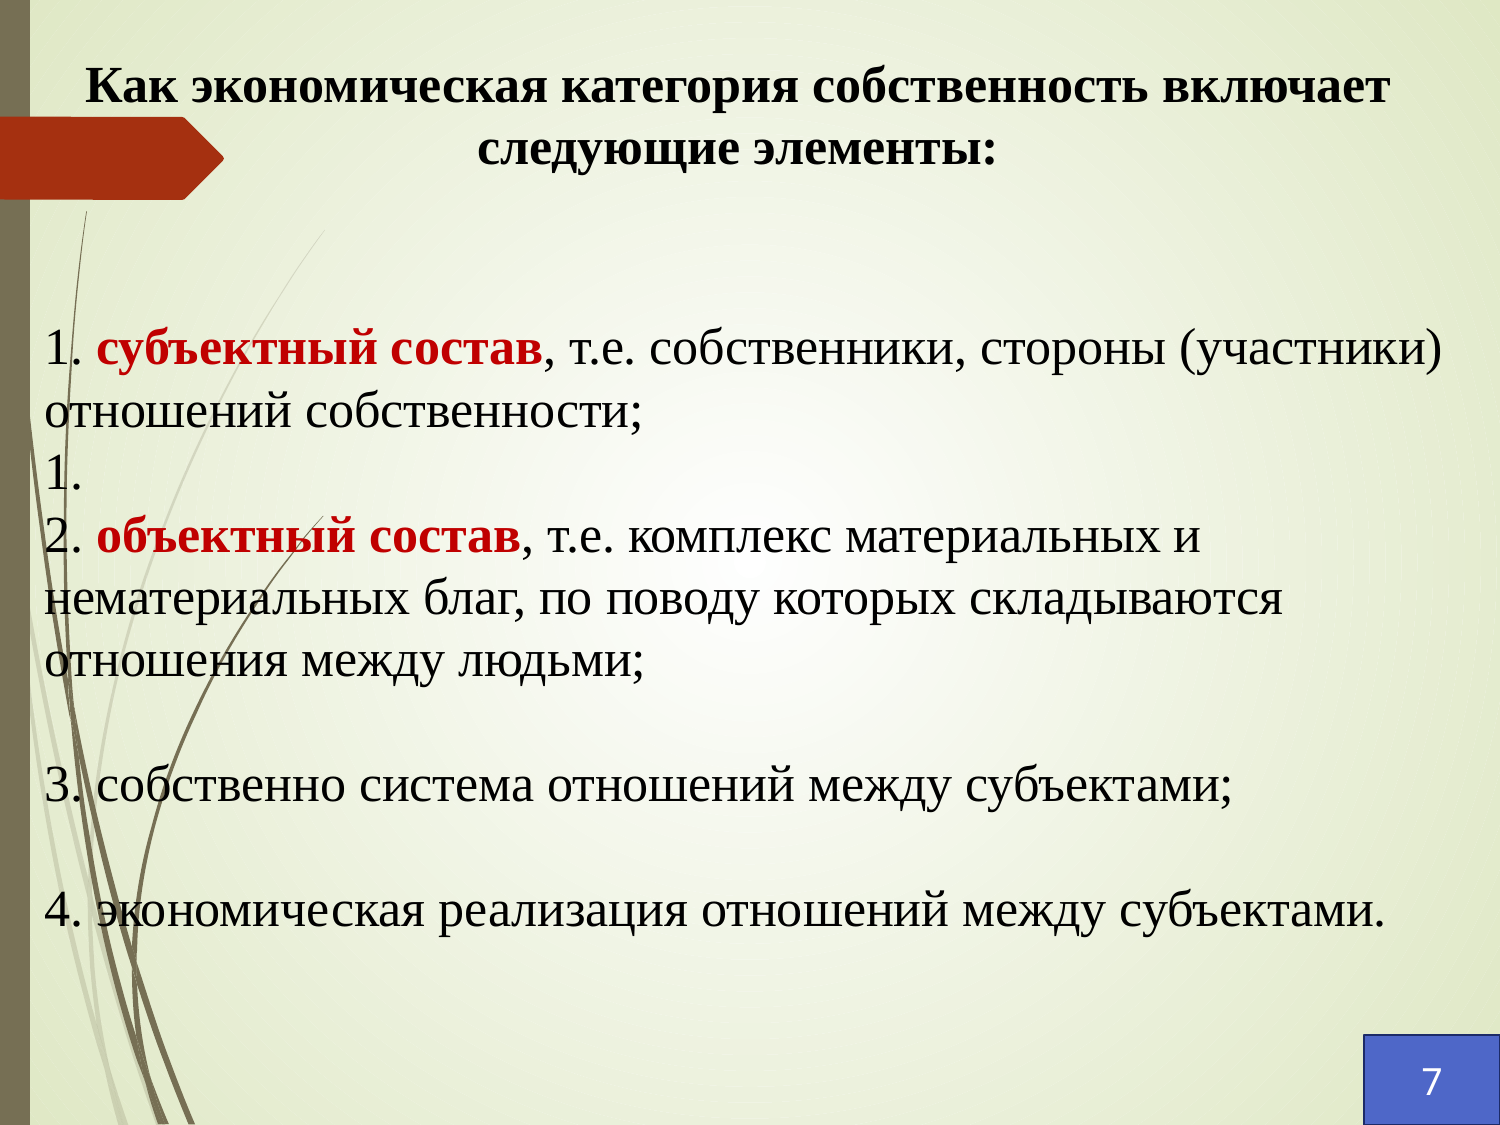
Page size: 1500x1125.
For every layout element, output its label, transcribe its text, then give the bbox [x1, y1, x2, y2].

text_box Как экономическая категория собственность включает следующие элементы: [65, 43, 1411, 183]
text_box 1. субъектный состав, т.е. собственники, стороны (участники) отношений собственности; 2. объектный состав, т.е. комплекс материальных и нематериальных благ, по поводу которых складываются отношения между людьми; 3. собственно система отношений между субъектами; 4. экономическая реализация отношений между субъектами. [29, 305, 1459, 945]
text_box 7 [1364, 1035, 1500, 1125]
